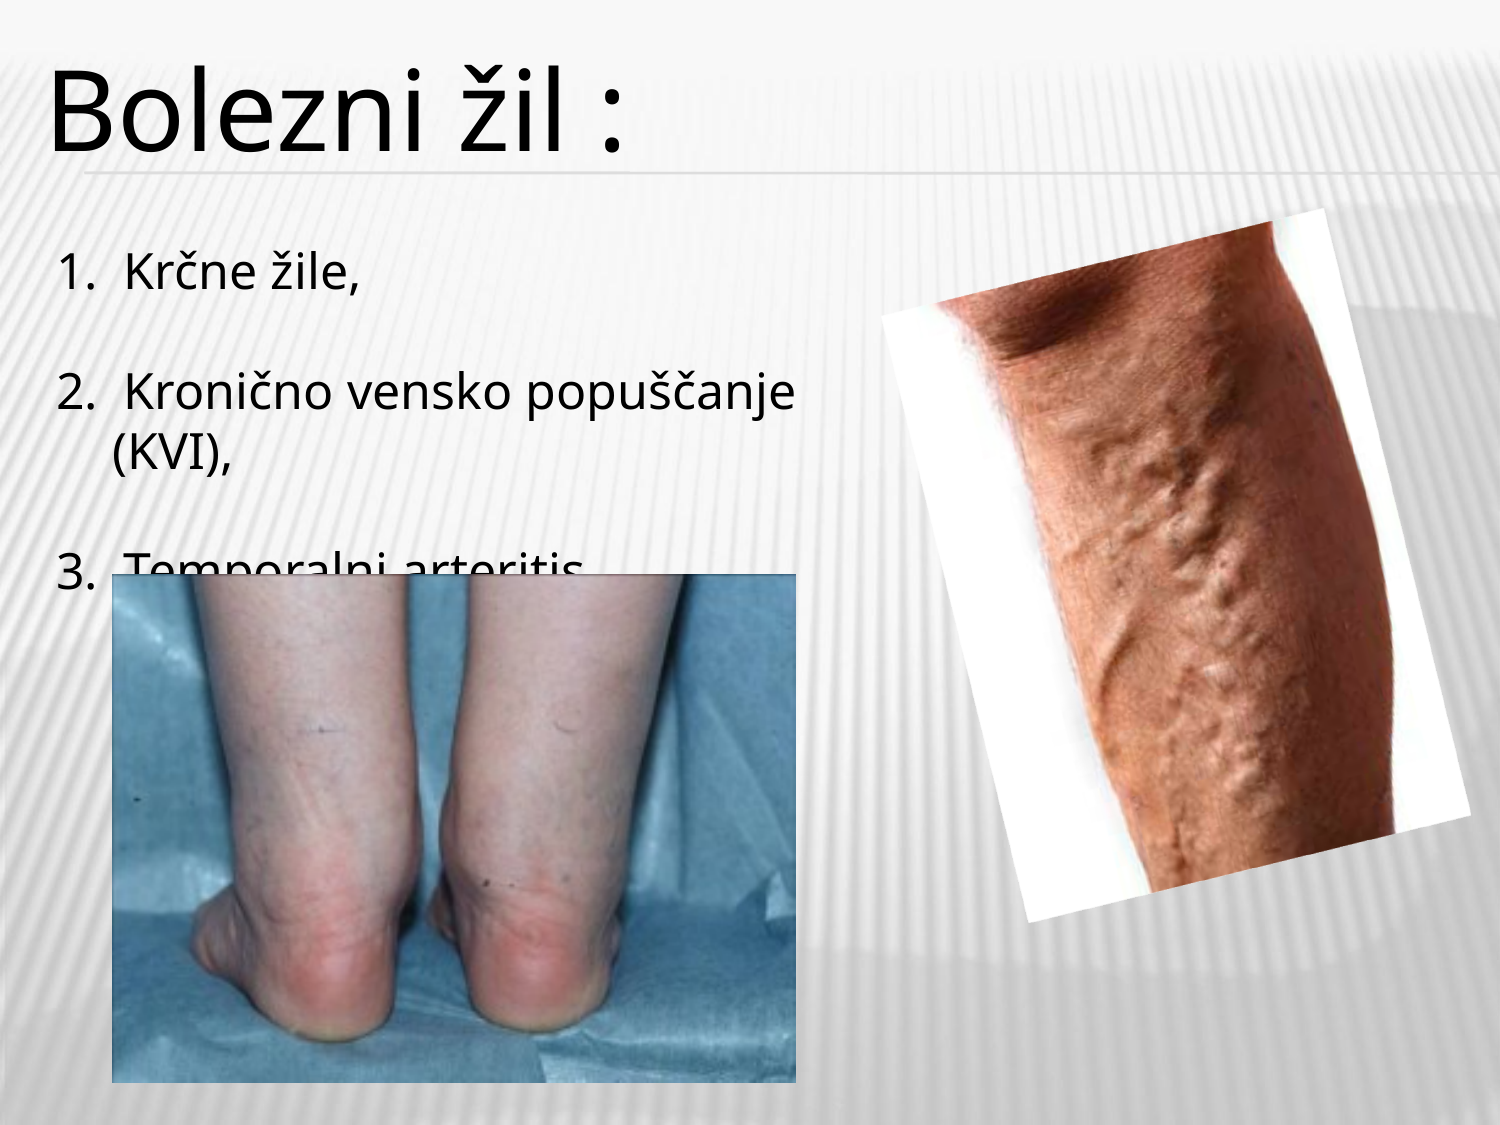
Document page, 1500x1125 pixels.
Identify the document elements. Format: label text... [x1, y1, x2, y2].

list Bolezni žil : [29, 31, 671, 684]
text_box 1. Krčne žile, 2. Kronično vensko popuščanje (KVI), 3. Temporalni arteritis. [41, 231, 904, 607]
picture [0, 0, 1500, 1125]
